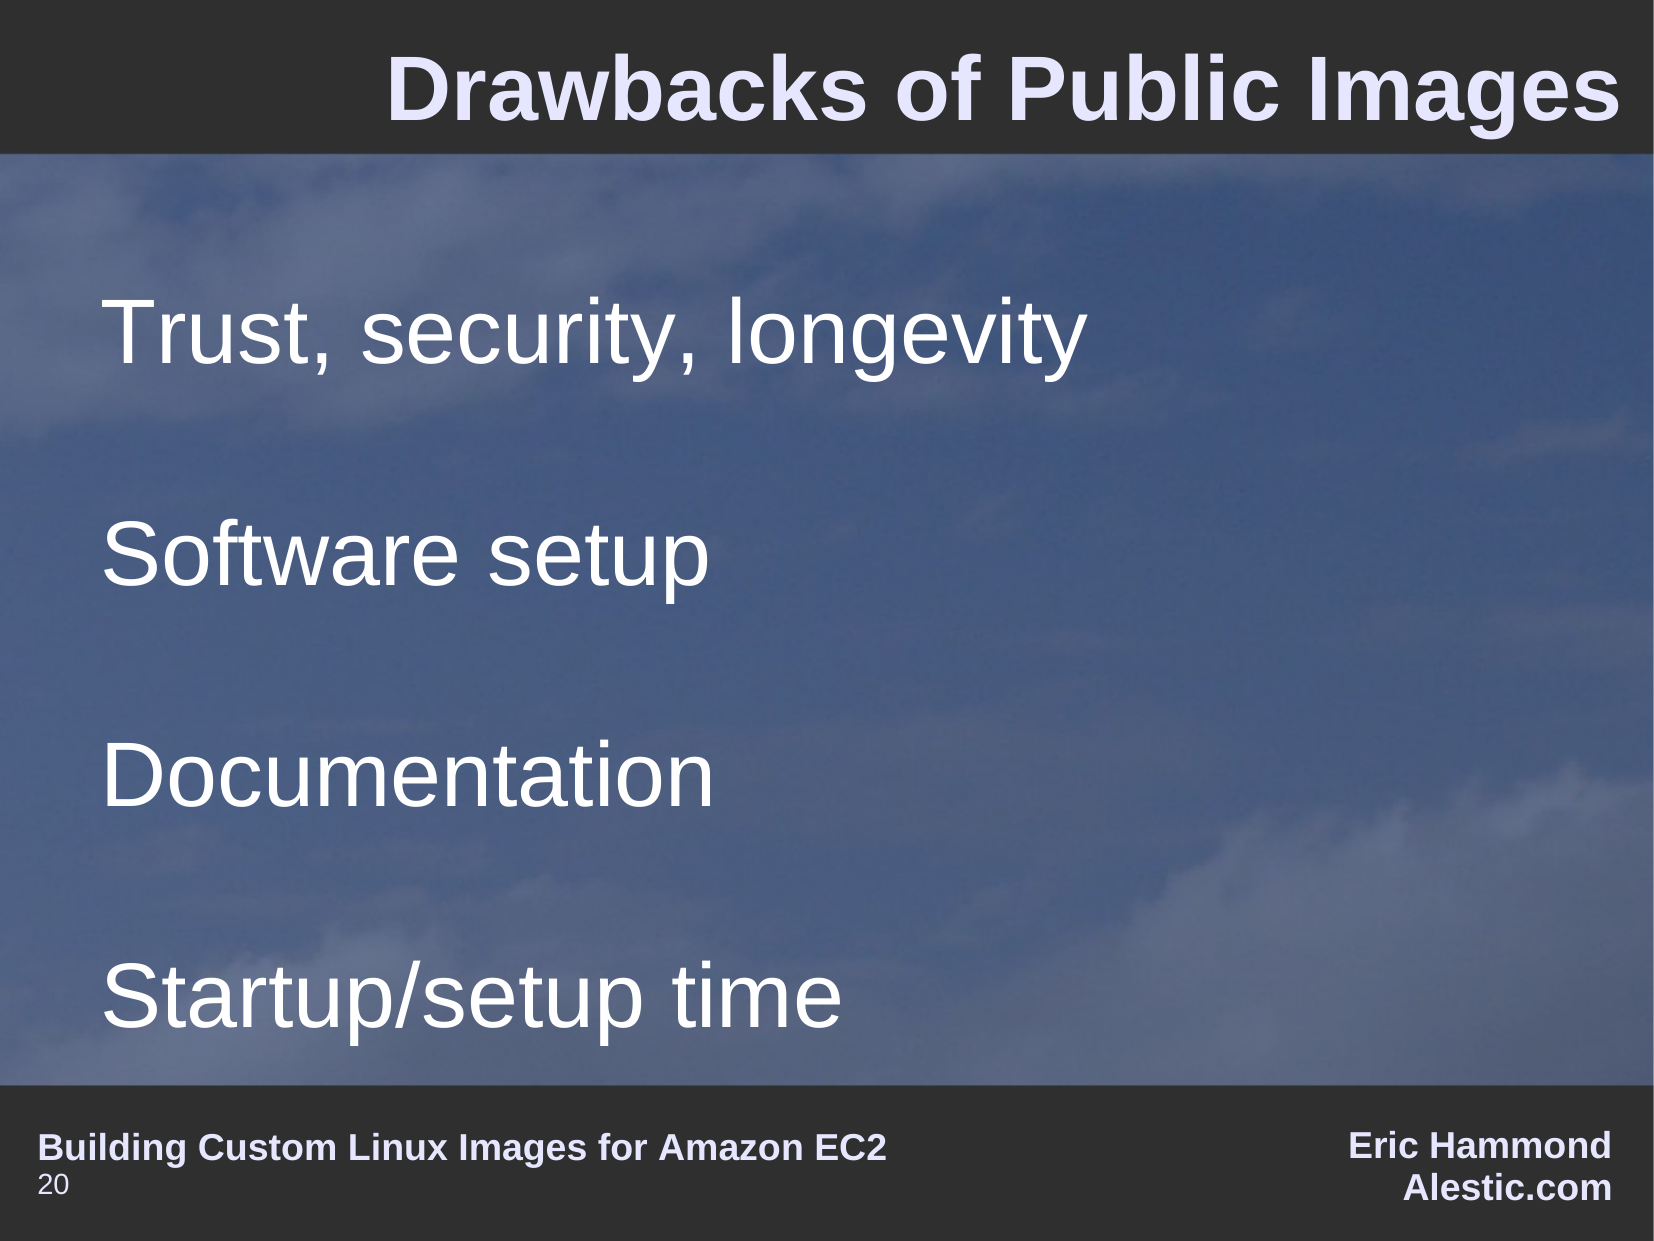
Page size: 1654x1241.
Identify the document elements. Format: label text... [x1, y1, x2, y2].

picture [0, 0, 1654, 1241]
title Drawbacks of Public Images [29, 29, 1625, 148]
title Eric Hammond Alestic.com [1299, 1092, 1613, 1241]
list Trust, security, longevity Software setup Documentation Startup/setup time [29, 177, 1625, 1049]
